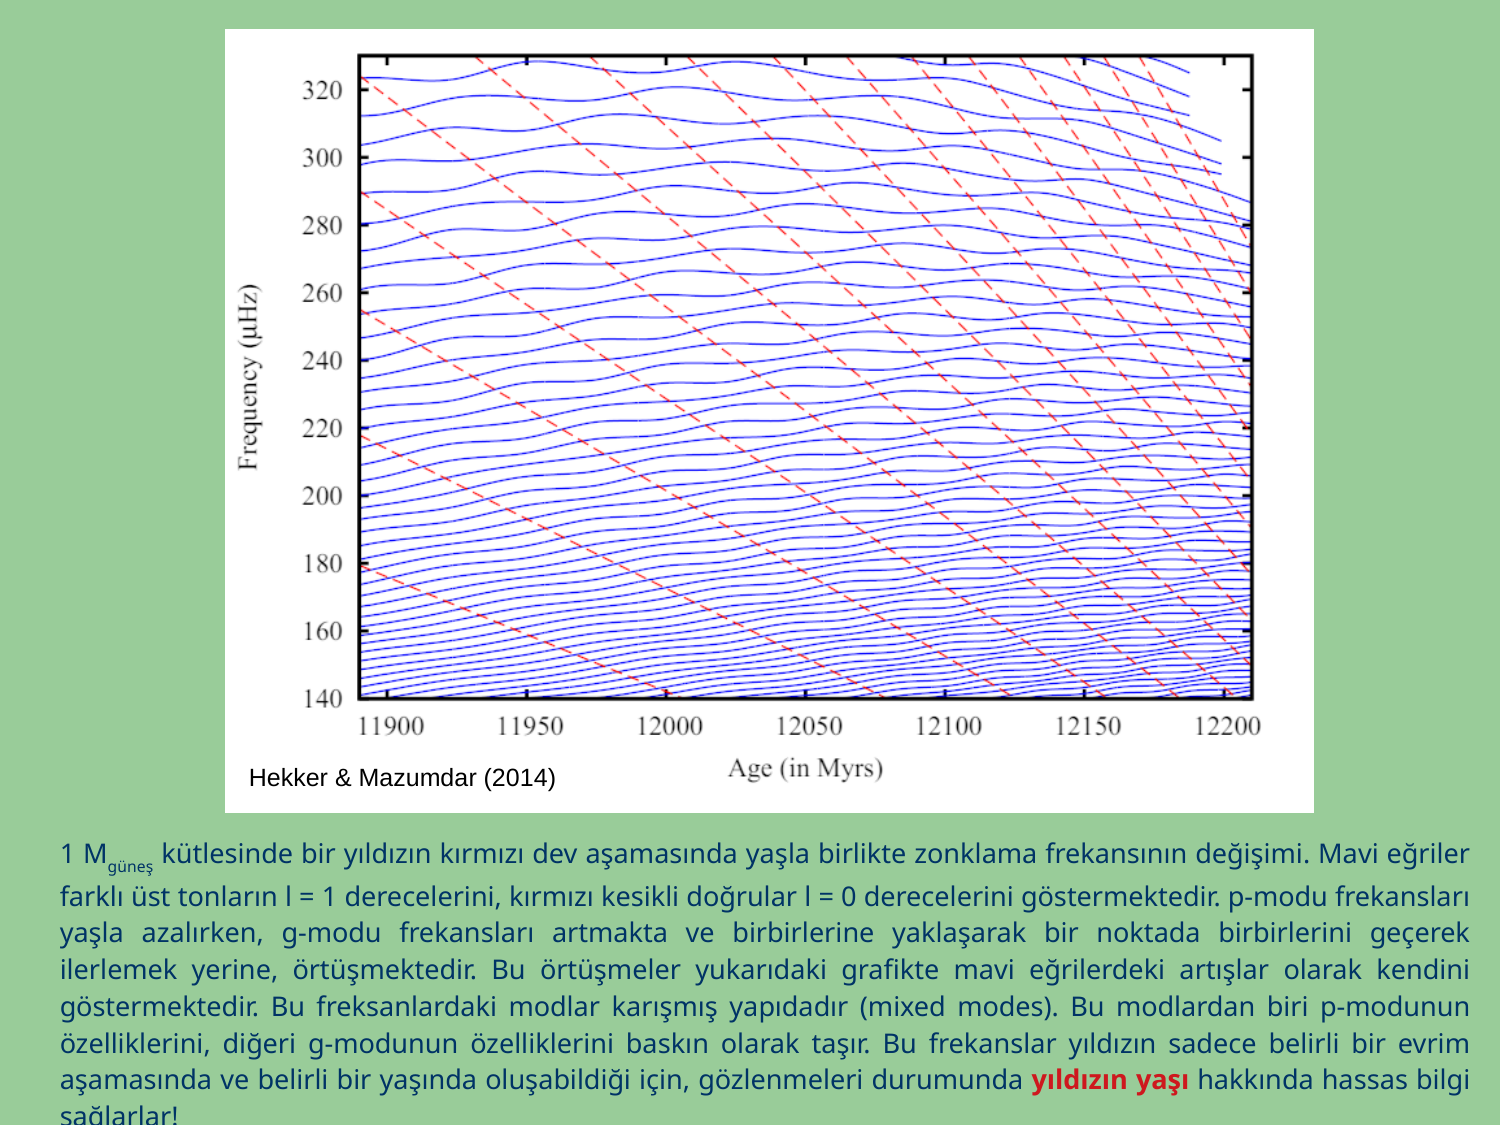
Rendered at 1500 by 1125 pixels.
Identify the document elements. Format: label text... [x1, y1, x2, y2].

text_box Hekker & Mazumdar (2014) [234, 755, 670, 799]
picture [225, 29, 1314, 813]
text_box 1 Mgüneş kütlesinde bir yıldızın kırmızı dev aşamasında yaşla birlikte zonklama frekansının değişimi. Mavi eğriler farklı üst tonların l = 1 derecelerini, kırmızı kesikli doğrular l = 0 derecelerini göstermektedir. p-modu frekansları yaşla azalırken, g-modu frekansları artmakta ve birbirlerine yaklaşarak bir noktada birbirlerini geçerek ilerlemek yerine, örtüşmektedir. Bu örtüşmeler yukarıdaki grafikte mavi eğrilerdeki artışlar olarak kendini göstermektedir. Bu freksanlardaki modlar karışmış yapıdadır (mixed modes). Bu modlardan biri p-modunun özelliklerini, diğeri g-modunun özelliklerini baskın olarak taşır. Bu frekanslar yıldızın sadece belirli bir evrim aşamasında ve belirli bir yaşında oluşabildiği için, gözlenmeleri durumunda yıldızın yaşı hakkında hassas bilgi sağlarlar! [45, 827, 1486, 1114]
